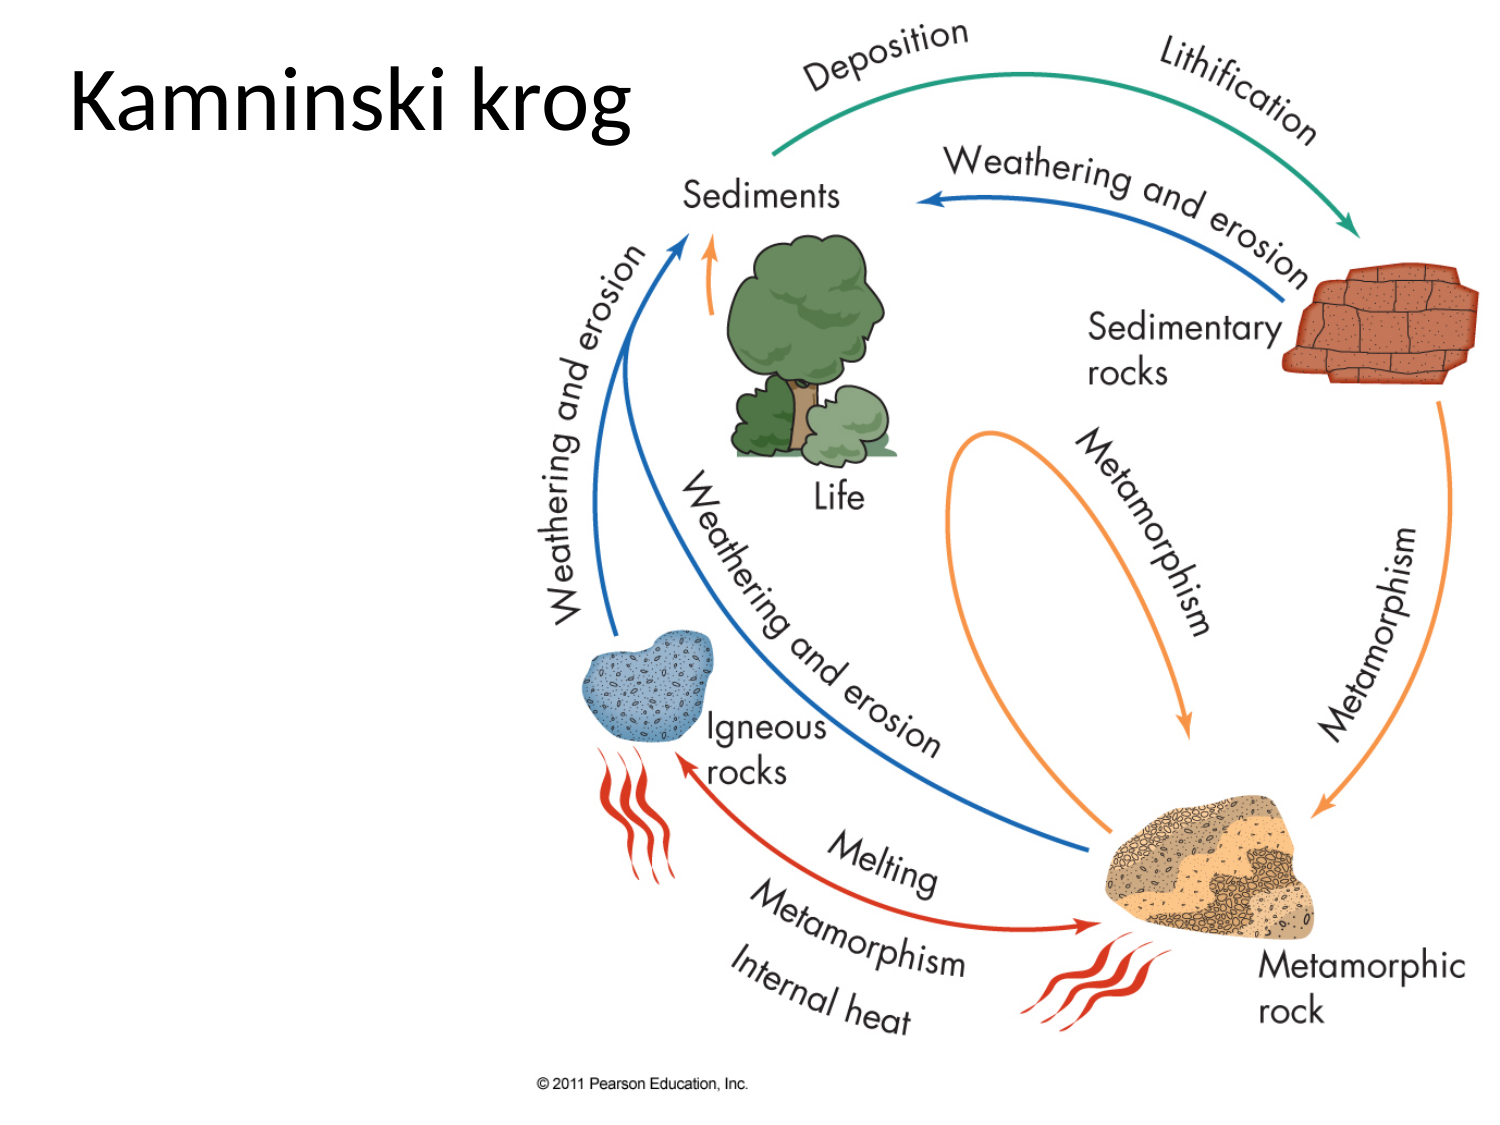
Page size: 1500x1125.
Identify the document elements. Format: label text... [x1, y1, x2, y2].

picture [516, 0, 1500, 1125]
title Kamninski krog [0, 0, 703, 188]
